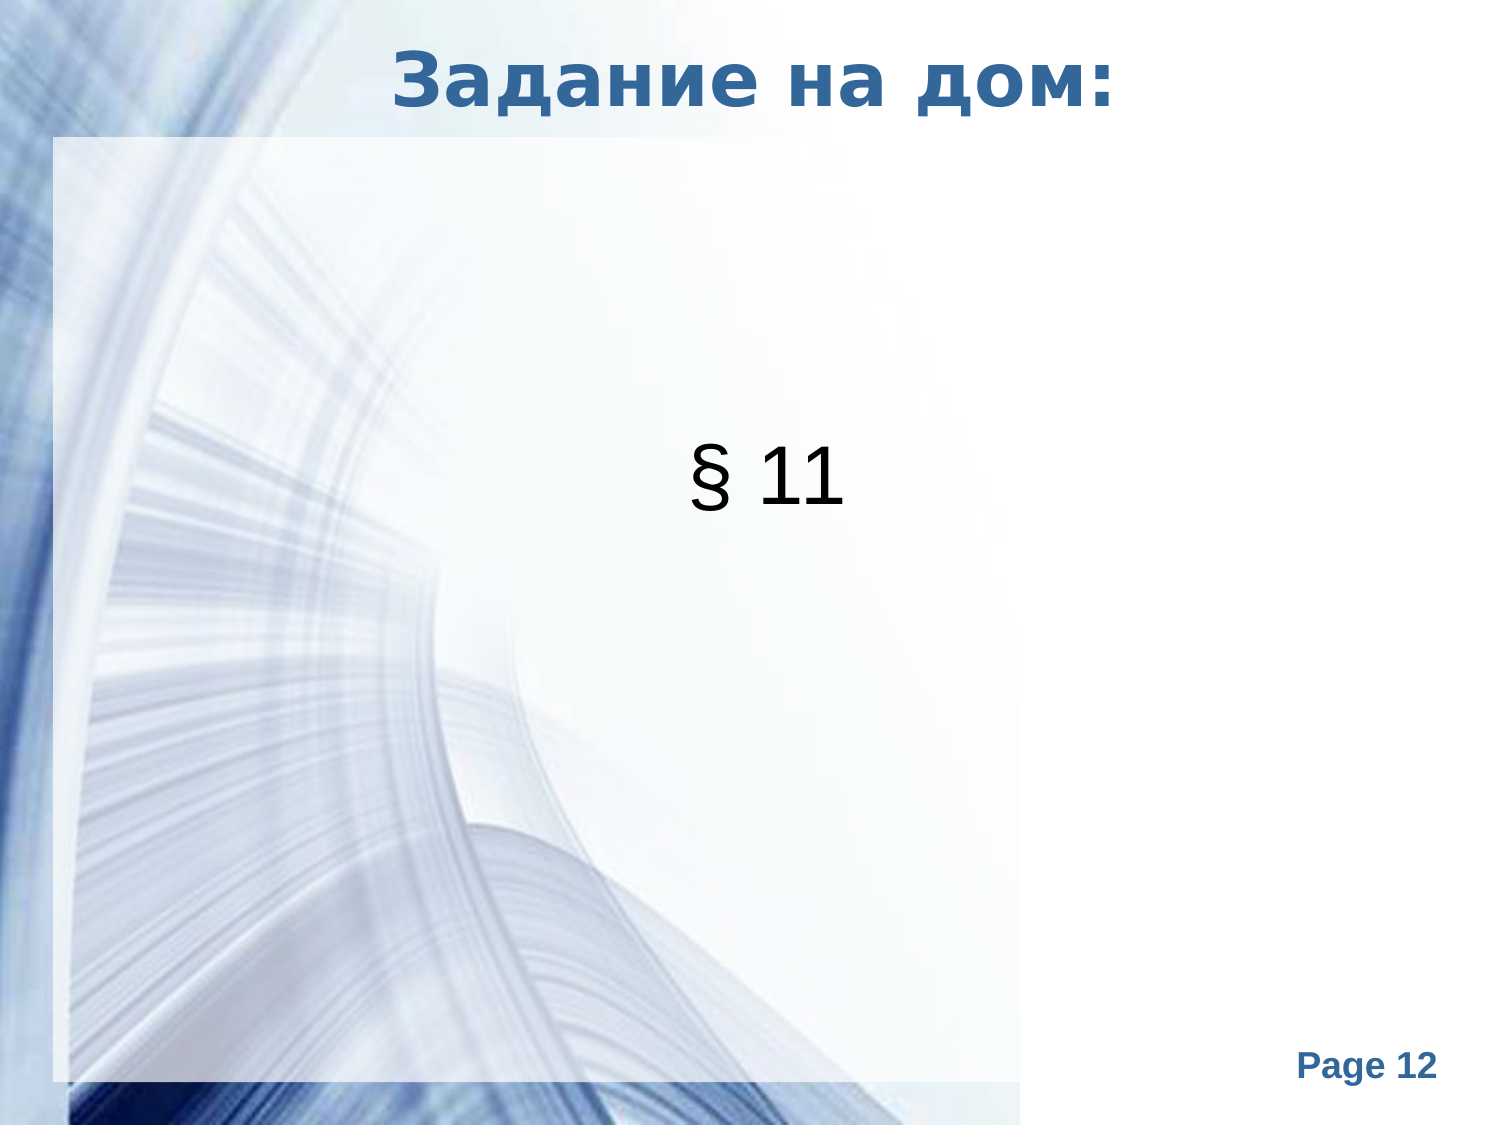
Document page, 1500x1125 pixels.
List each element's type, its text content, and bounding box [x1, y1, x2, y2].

text_box § 11 [673, 413, 939, 529]
picture [0, 0, 1500, 1125]
text_box Задание на дом: [375, 23, 1133, 130]
